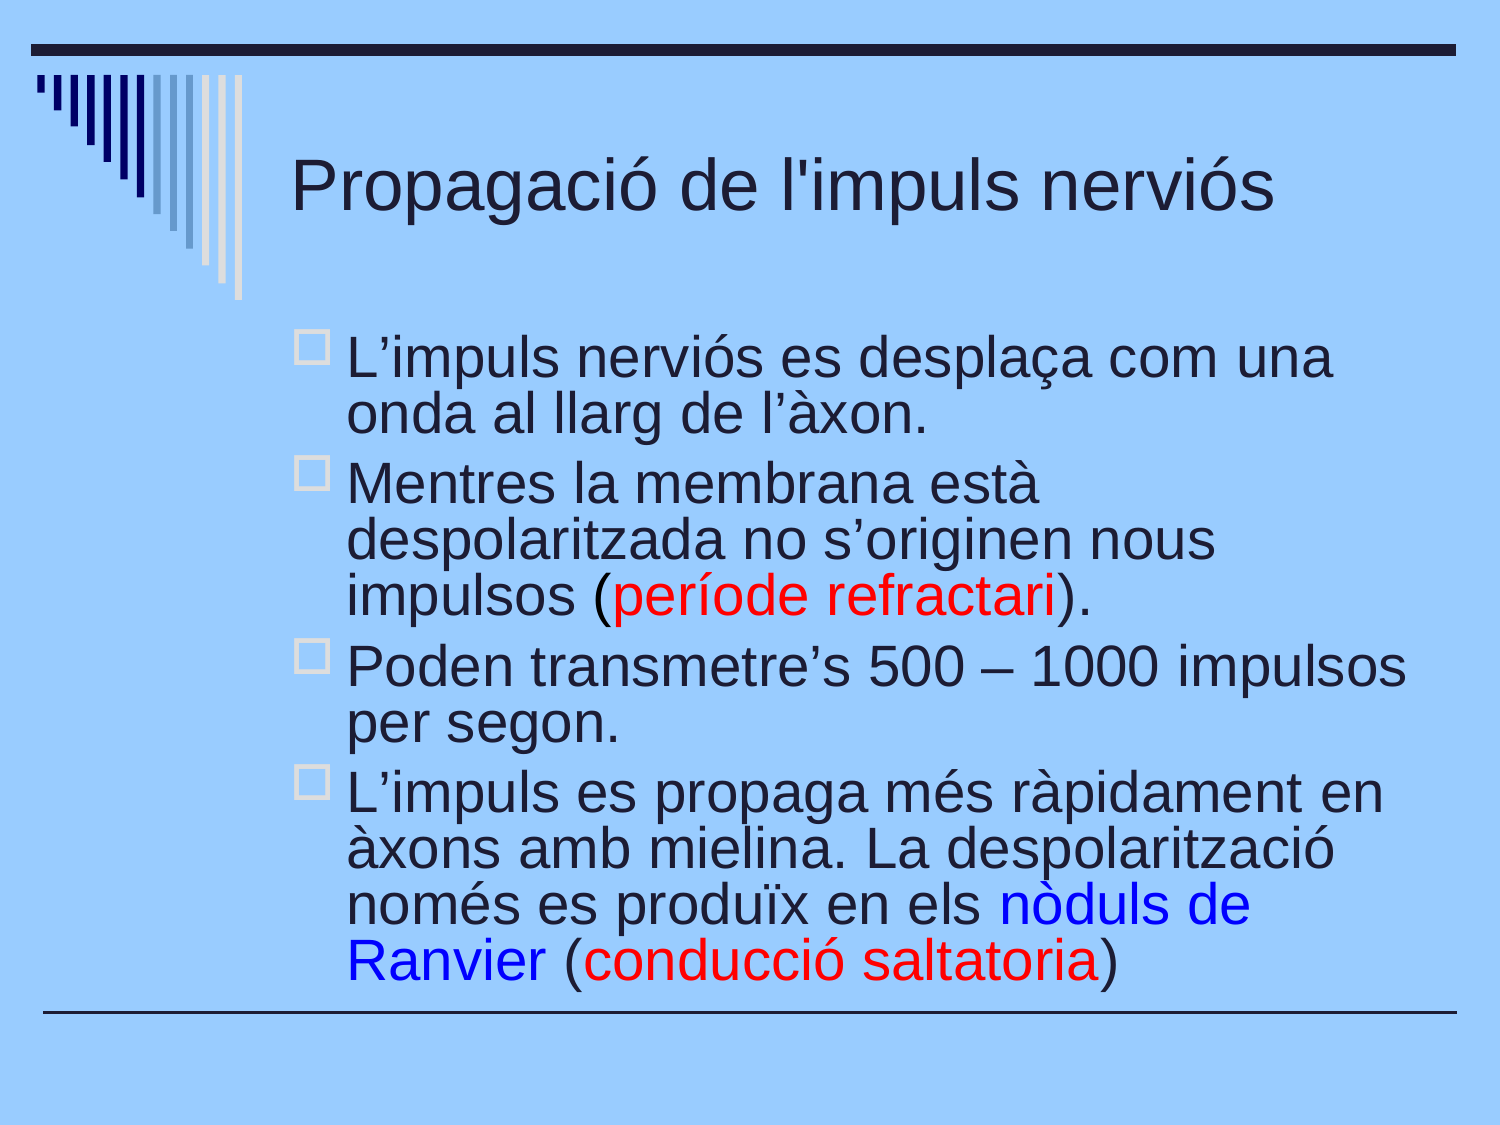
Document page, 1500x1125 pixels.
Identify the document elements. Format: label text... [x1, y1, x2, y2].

title Propagació de l'impuls nerviós [275, 75, 1426, 288]
list L’impuls nerviós es desplaça com una onda al llarg de l’àxon. Mentres la membrana està despolaritzada no s’originen nous impulsos (període refractari). Poden transmetre’s 500 – 1000 impulsos per segon. L’impuls es propaga més ràpidament en àxons amb mielina. La despolarització només es produïx en els nòduls de Ranvier (conducció saltatoria) [274, 324, 1425, 1000]
